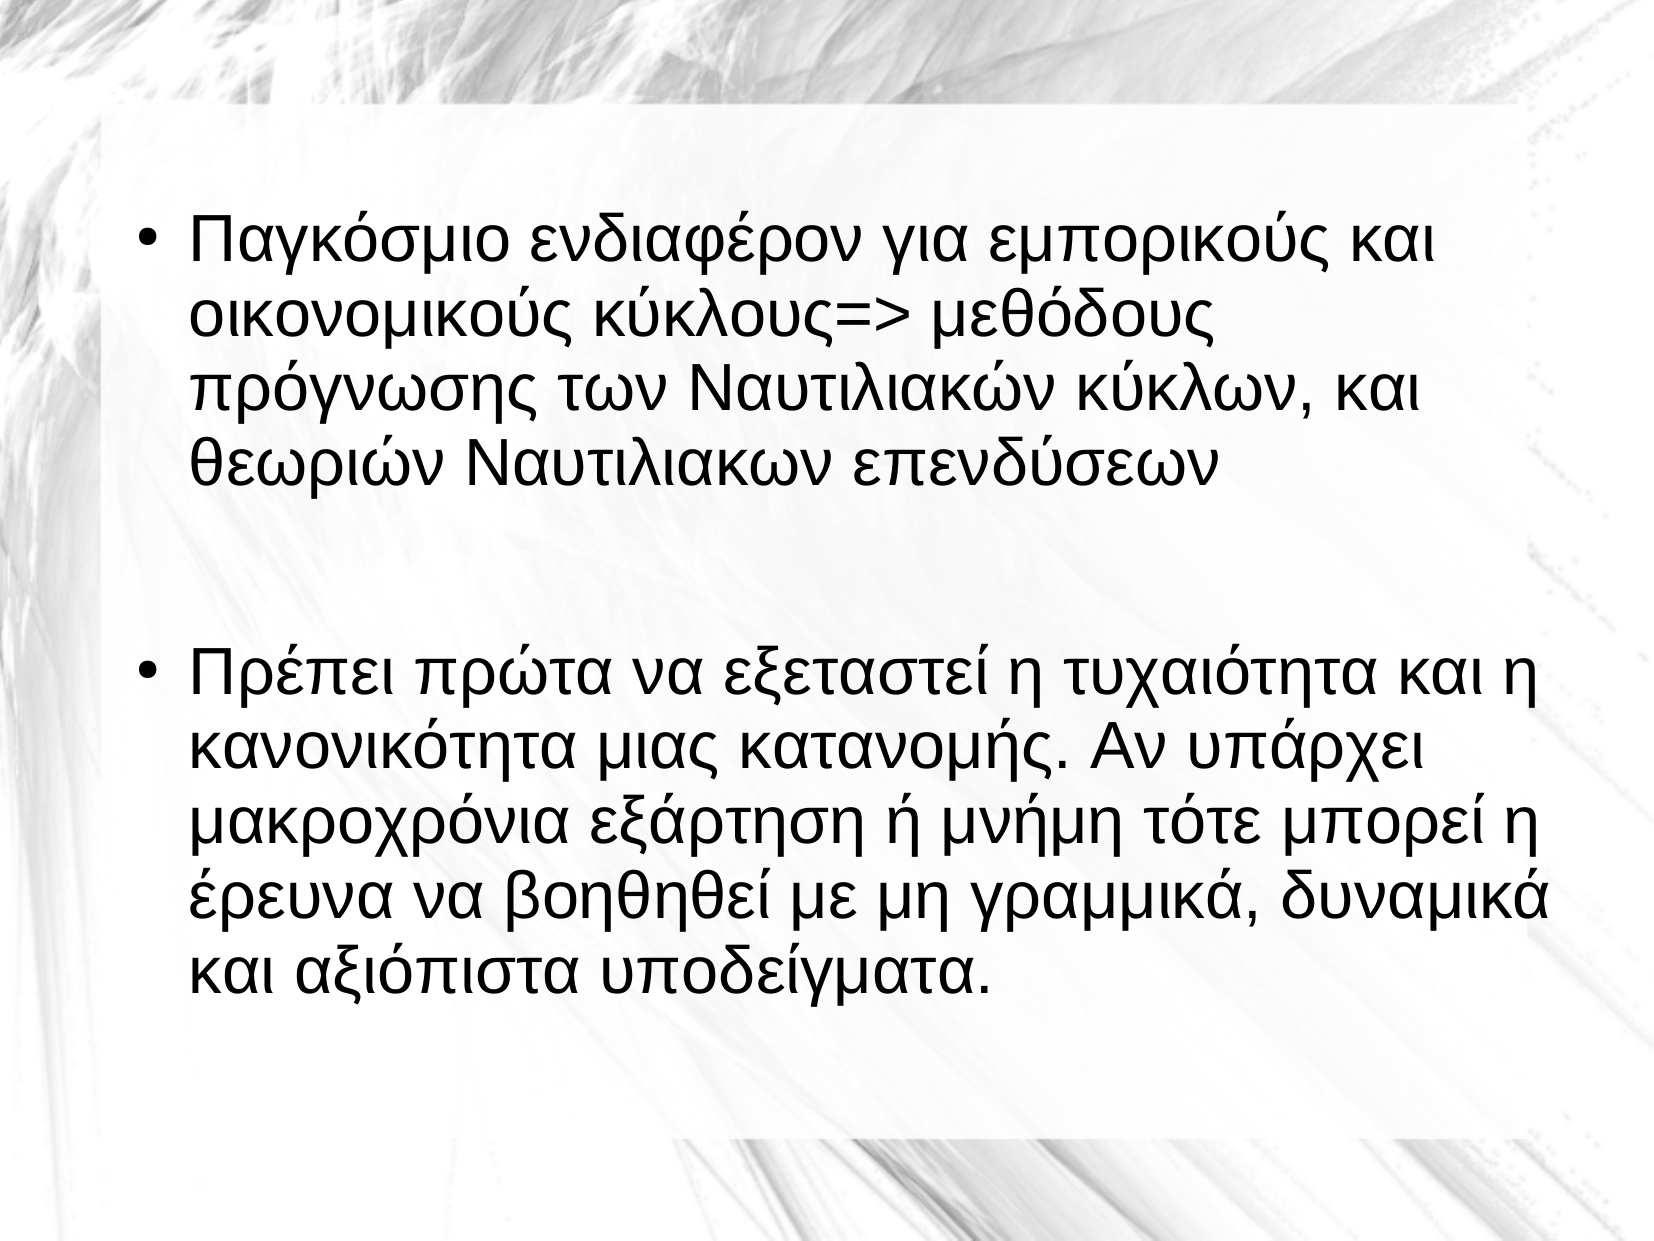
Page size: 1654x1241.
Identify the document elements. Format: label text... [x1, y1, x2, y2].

picture [0, 0, 1654, 1241]
list Παγκόσμιο ενδιαφέρον για εμπορικούς και οικονομικούς κύκλους=> μεθόδους πρόγνωσης των Ναυτιλιακών κύκλων, και θεωριών Ναυτιλιακων επενδύσεων Πρέπει πρώτα να εξεταστεί η τυχαιότητα και η κανονικότητα μιας κατανομής. Αν υπάρχει μακροχρόνια εξάρτηση ή μνήμη τότε μπορεί η έρευνα να βοηθηθεί με μη γραμμικά, δυναμικά και αξιόπιστα υποδείγματα. [118, 200, 1571, 1127]
